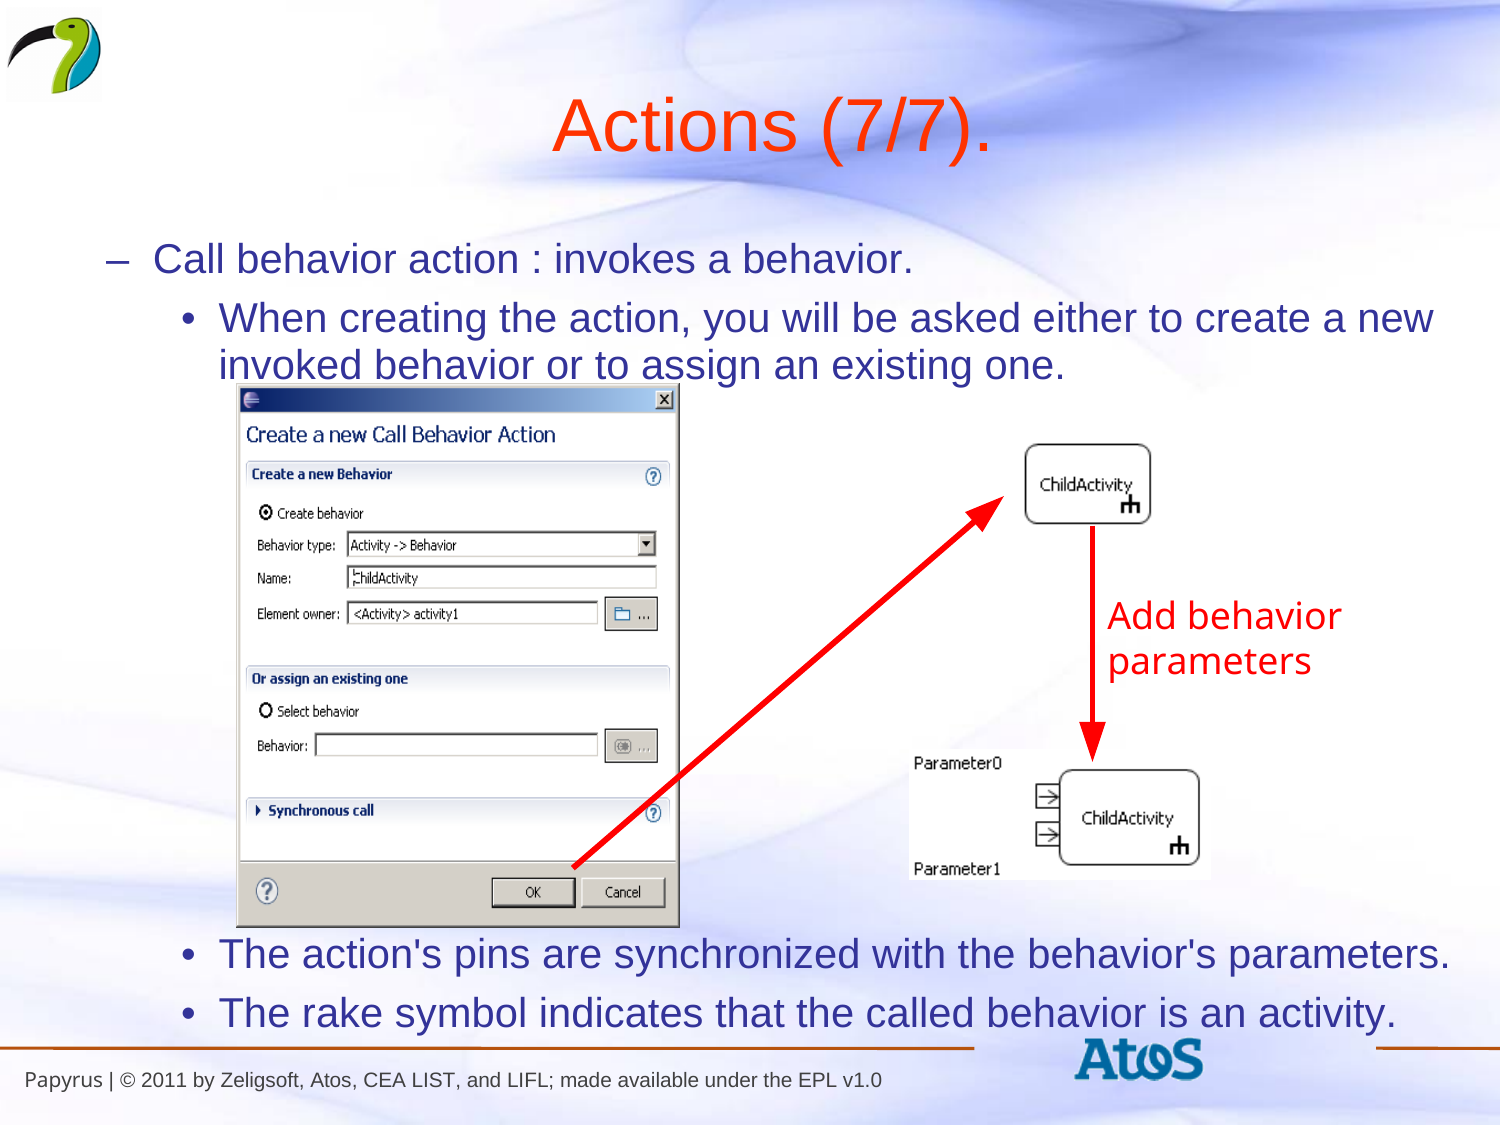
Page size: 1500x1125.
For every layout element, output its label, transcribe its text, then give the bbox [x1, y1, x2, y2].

list Call behavior action : invokes a behavior. When creating the action, you will be asked either to create a new invoked behavior or to assign an existing one. The action's pins are synchronized with the behavior's parameters. The rake symbol indicates that the called behavior is an activity. [31, 236, 1469, 1041]
text_box Add behavior parameters [1092, 584, 1359, 735]
title Actions (7/7). [283, 72, 1264, 178]
picture [0, 0, 1500, 1125]
